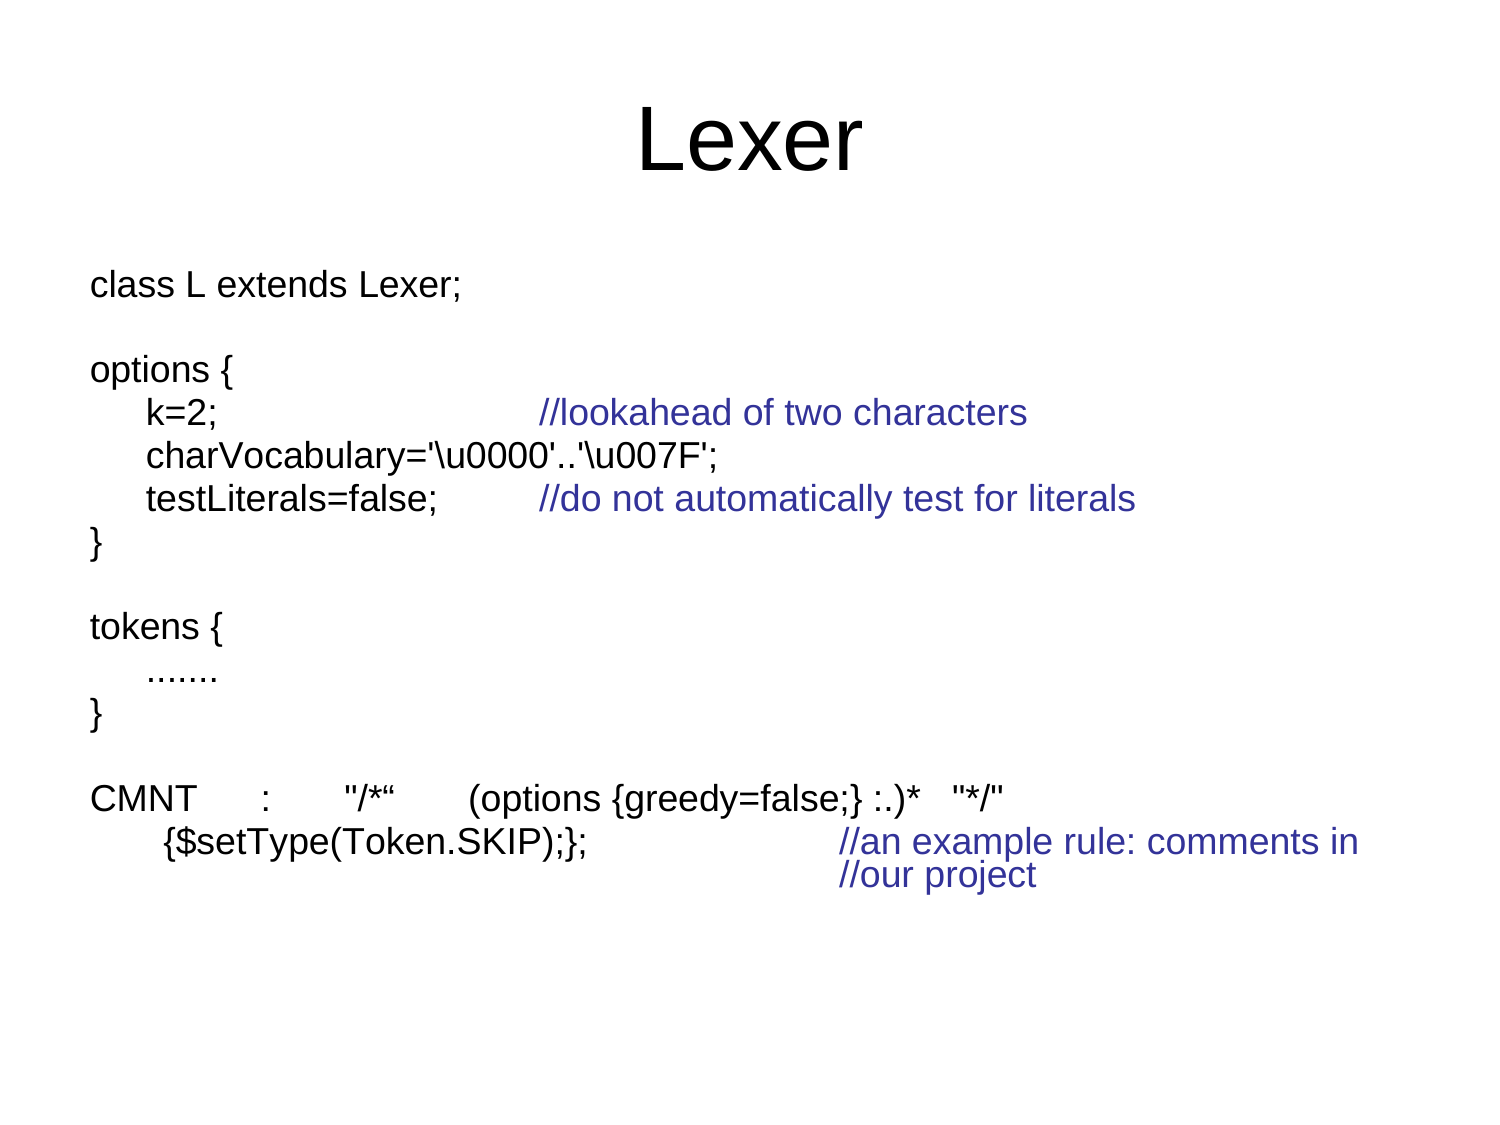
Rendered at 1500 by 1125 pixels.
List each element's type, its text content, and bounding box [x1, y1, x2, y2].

list class L extends Lexer; options { k=2; //lookahead of two characters charVocabulary='\u0000'..'\u007F'; testLiterals=false; //do not automatically test for literals } tokens { ....... } CMNT : "/*“ (options {greedy=false;} :.)* "*/" {$setType(Token.SKIP);}; //an example rule: comments in //our project [75, 262, 1426, 1006]
title Lexer [75, 45, 1426, 233]
